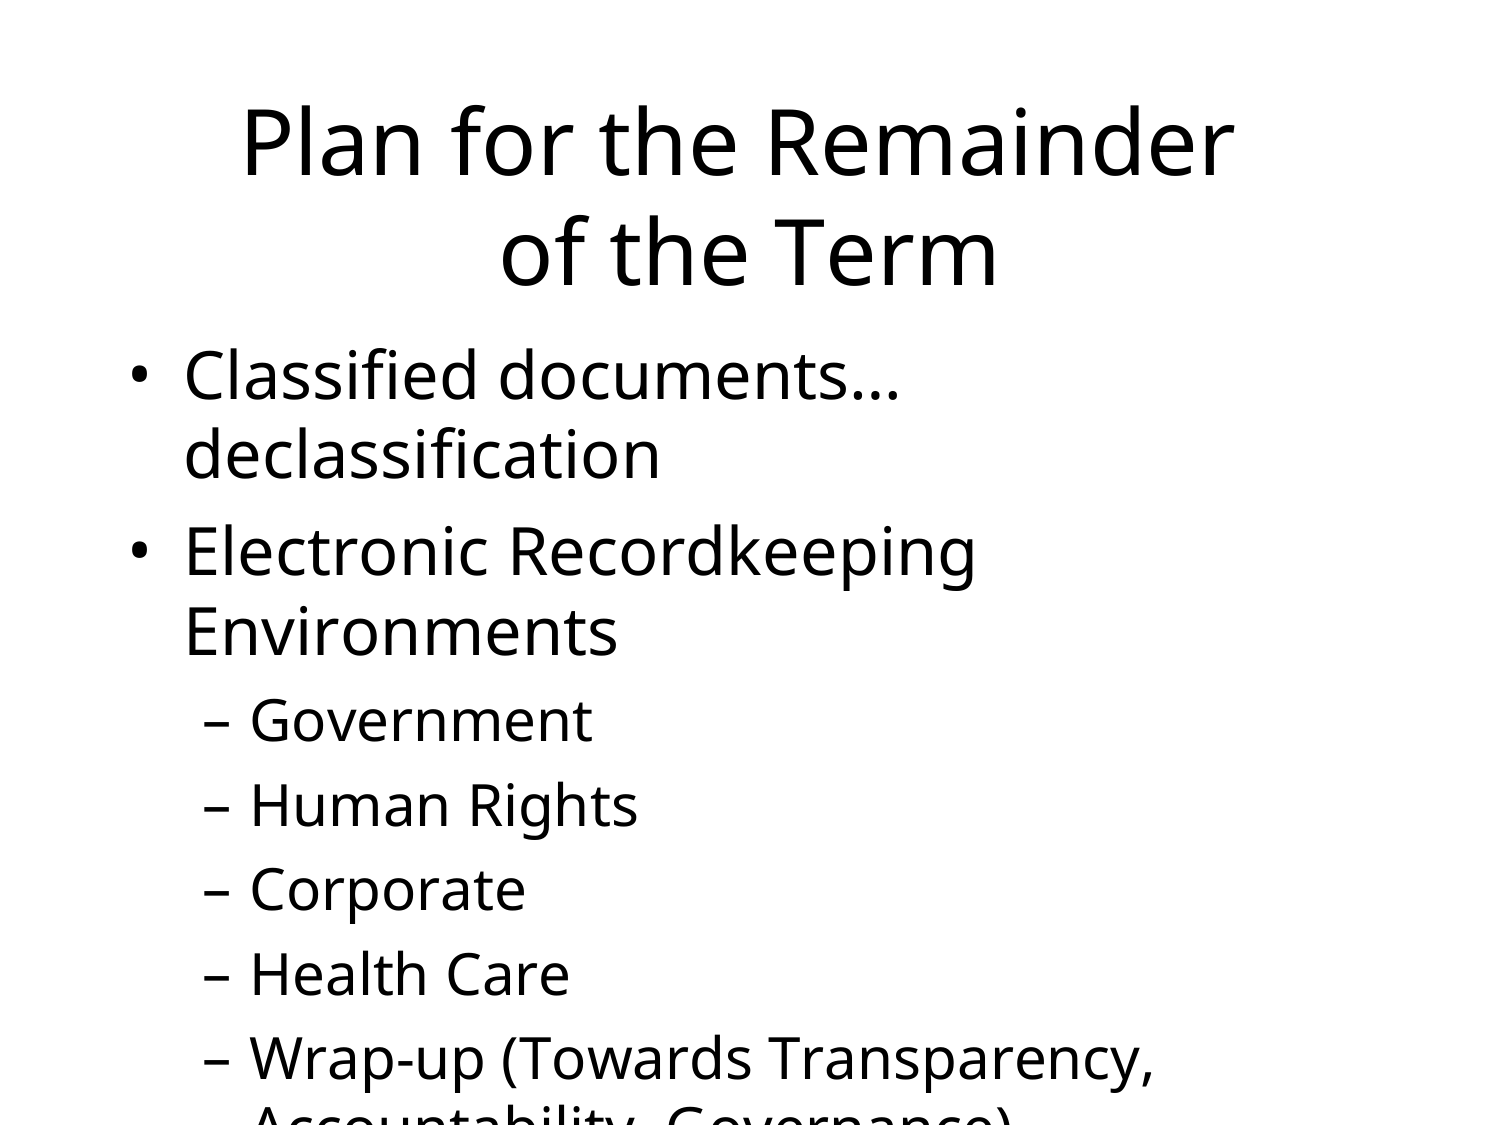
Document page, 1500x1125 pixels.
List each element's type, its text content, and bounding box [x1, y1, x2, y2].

title Plan for the Remainder of the Term [112, 76, 1388, 312]
list Classified documents…declassification Electronic Recordkeeping Environments Government Human Rights Corporate Health Care Wrap-up (Towards Transparency, Accountability, Governance) [112, 324, 1388, 1125]
